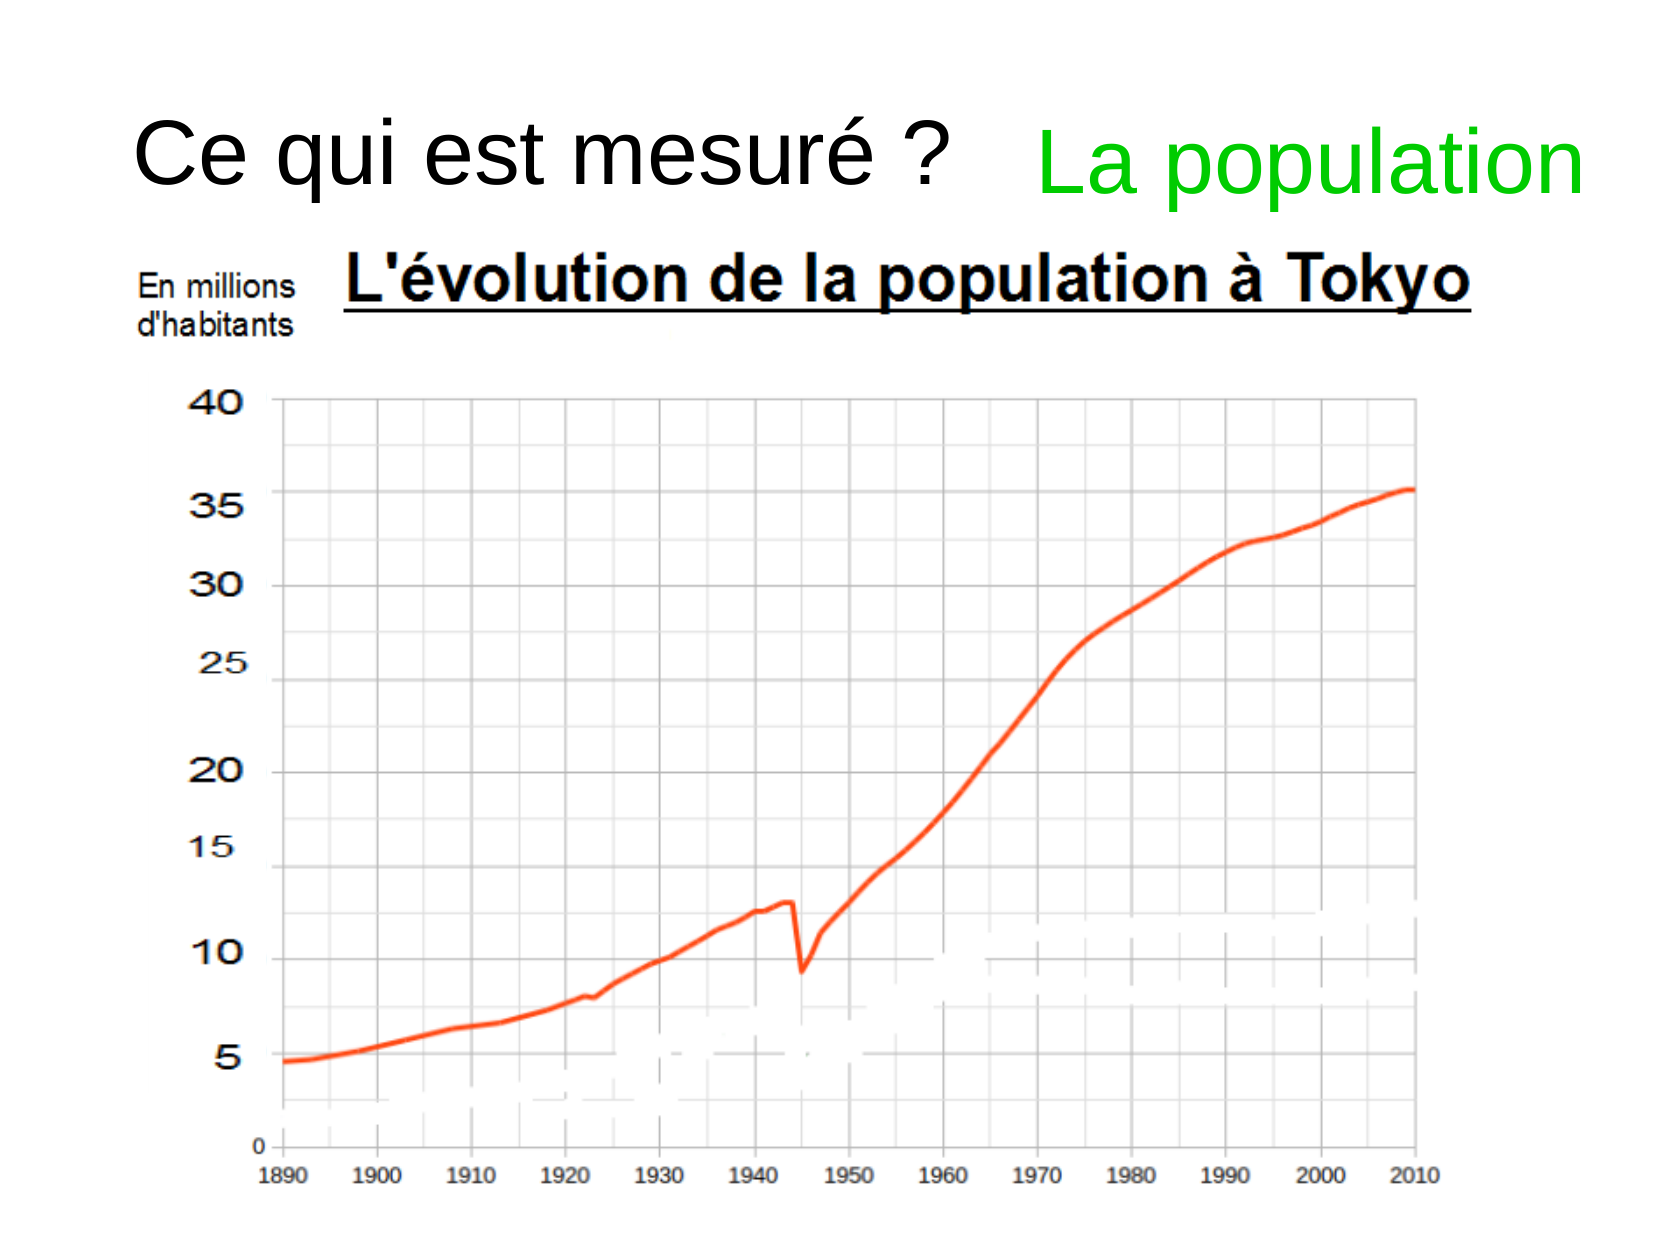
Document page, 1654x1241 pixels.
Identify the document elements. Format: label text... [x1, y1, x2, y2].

picture [118, 236, 1477, 1211]
title La population [850, 58, 1654, 266]
title Ce qui est mesuré ? [82, 49, 1004, 257]
text_box [88, 354, 266, 1093]
